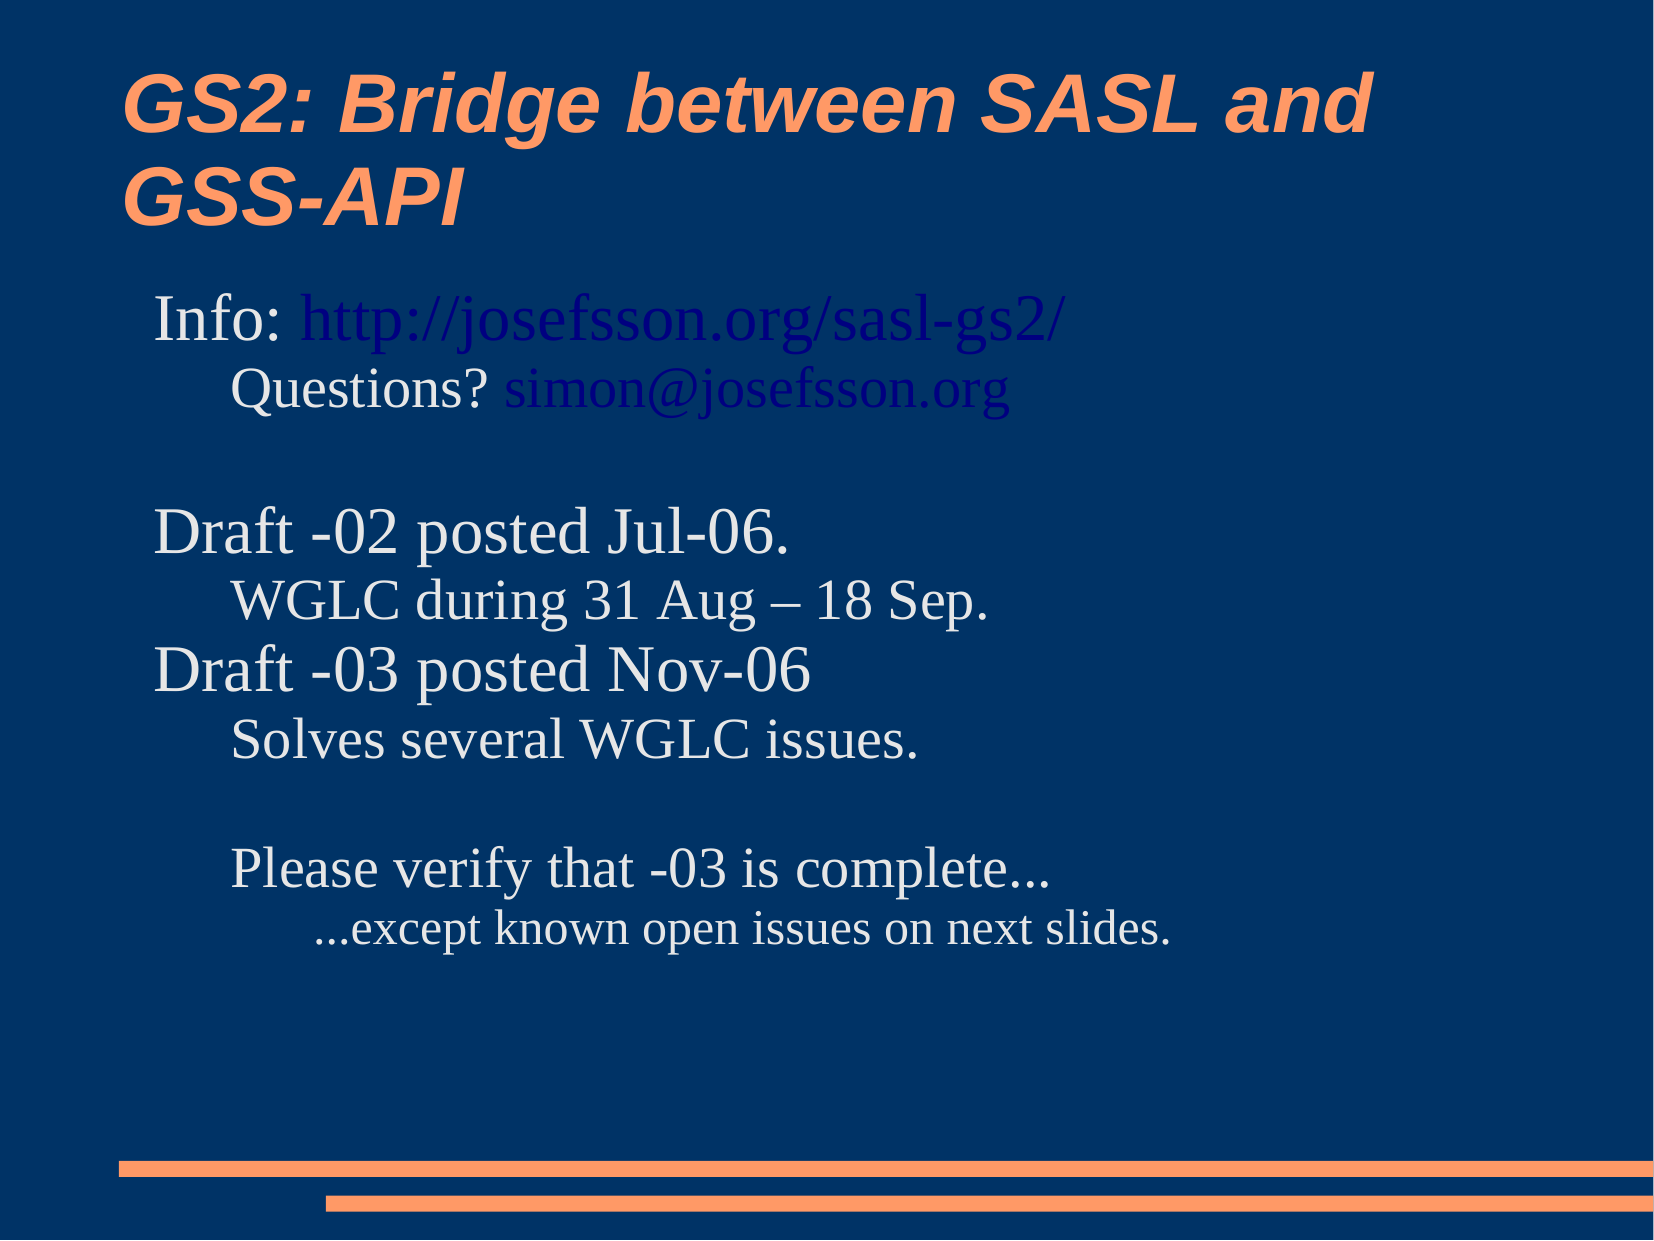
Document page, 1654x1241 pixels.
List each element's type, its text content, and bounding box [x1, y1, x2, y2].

title GS2: Bridge between SASL and GSS-API [121, 46, 1534, 254]
list Info: http://josefsson.org/sasl-gs2/ Questions? simon@josefsson.org Draft -02 posted Jul-06. WGLC during 31 Aug – 18 Sep. Draft -03 posted Nov-06 Solves several WGLC issues. Please verify that -03 is complete... ...except known open issues on next slides. [135, 280, 1576, 1091]
